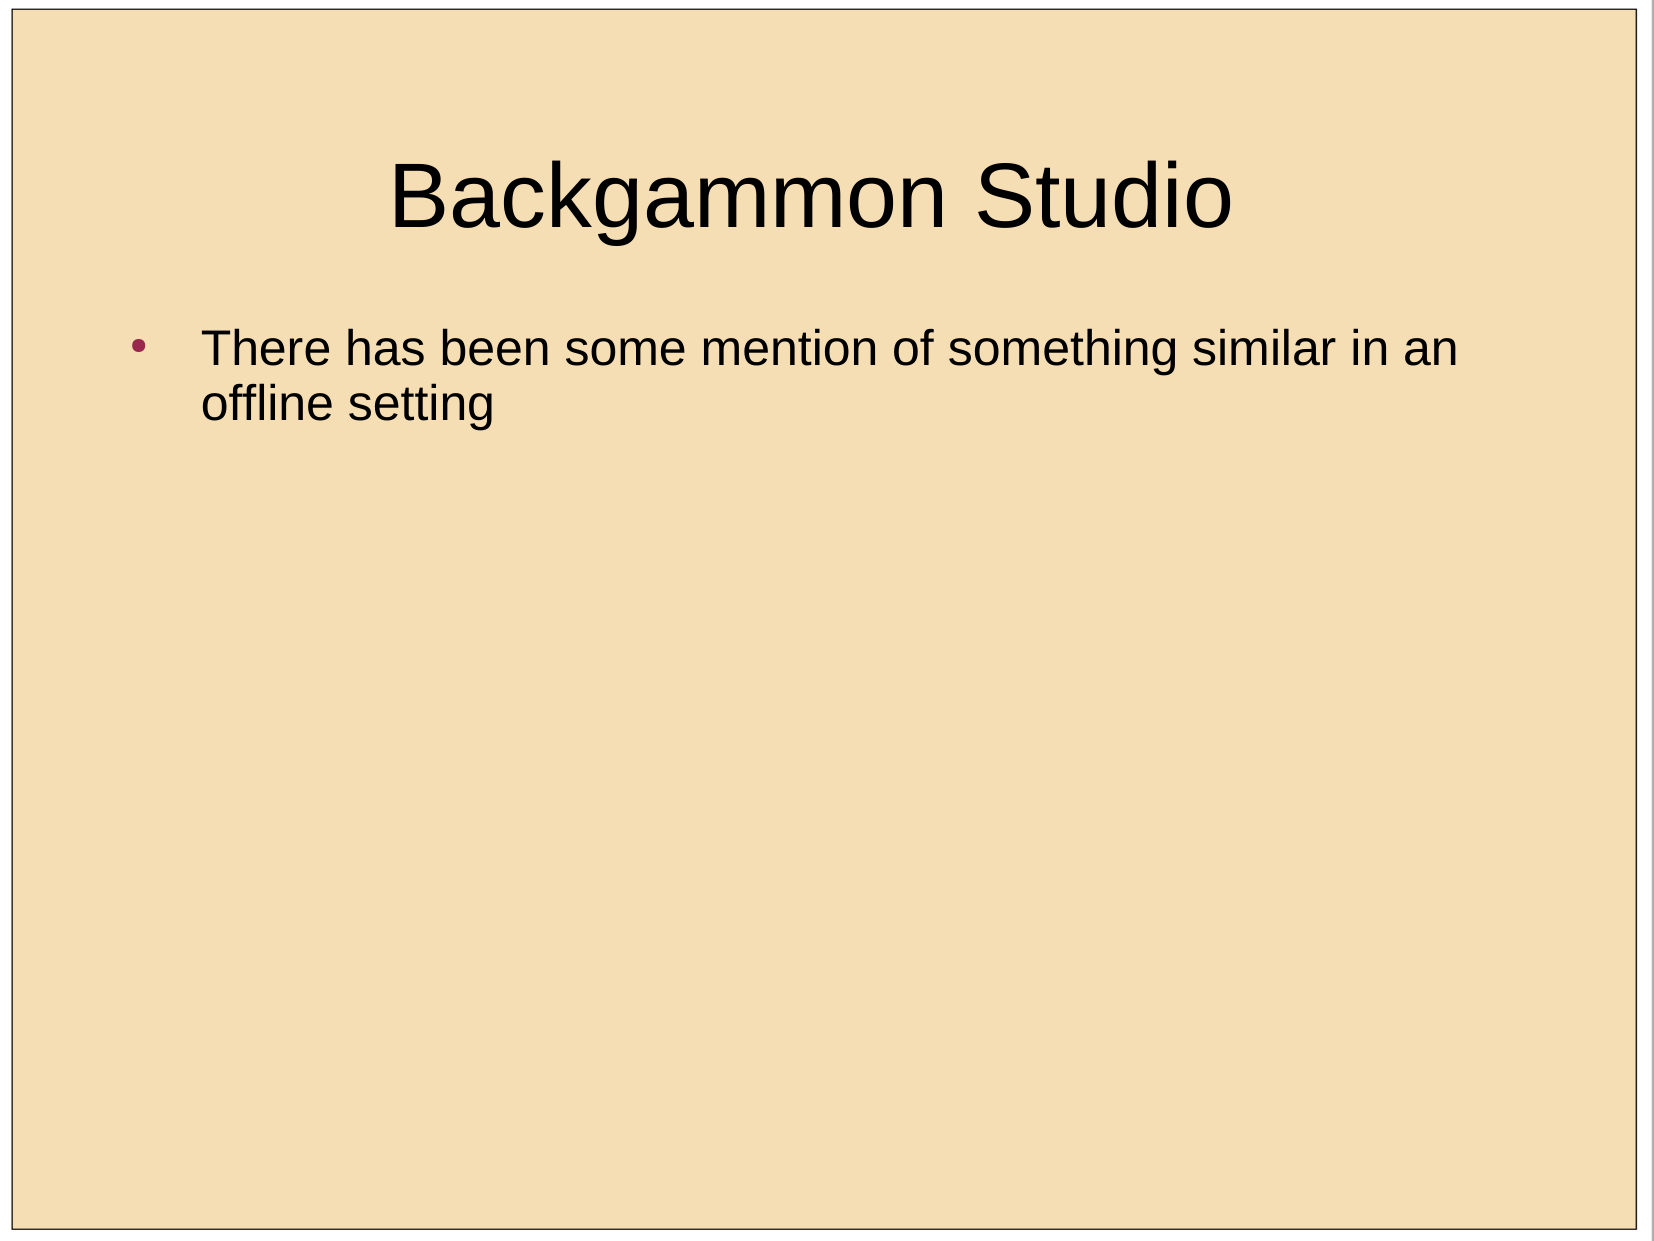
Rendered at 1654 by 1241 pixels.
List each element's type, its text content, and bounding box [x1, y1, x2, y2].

title Backgammon Studio [118, 112, 1506, 281]
picture [0, 0, 1654, 1241]
list There has been some mention of something similar in an offline setting [118, 319, 1571, 945]
